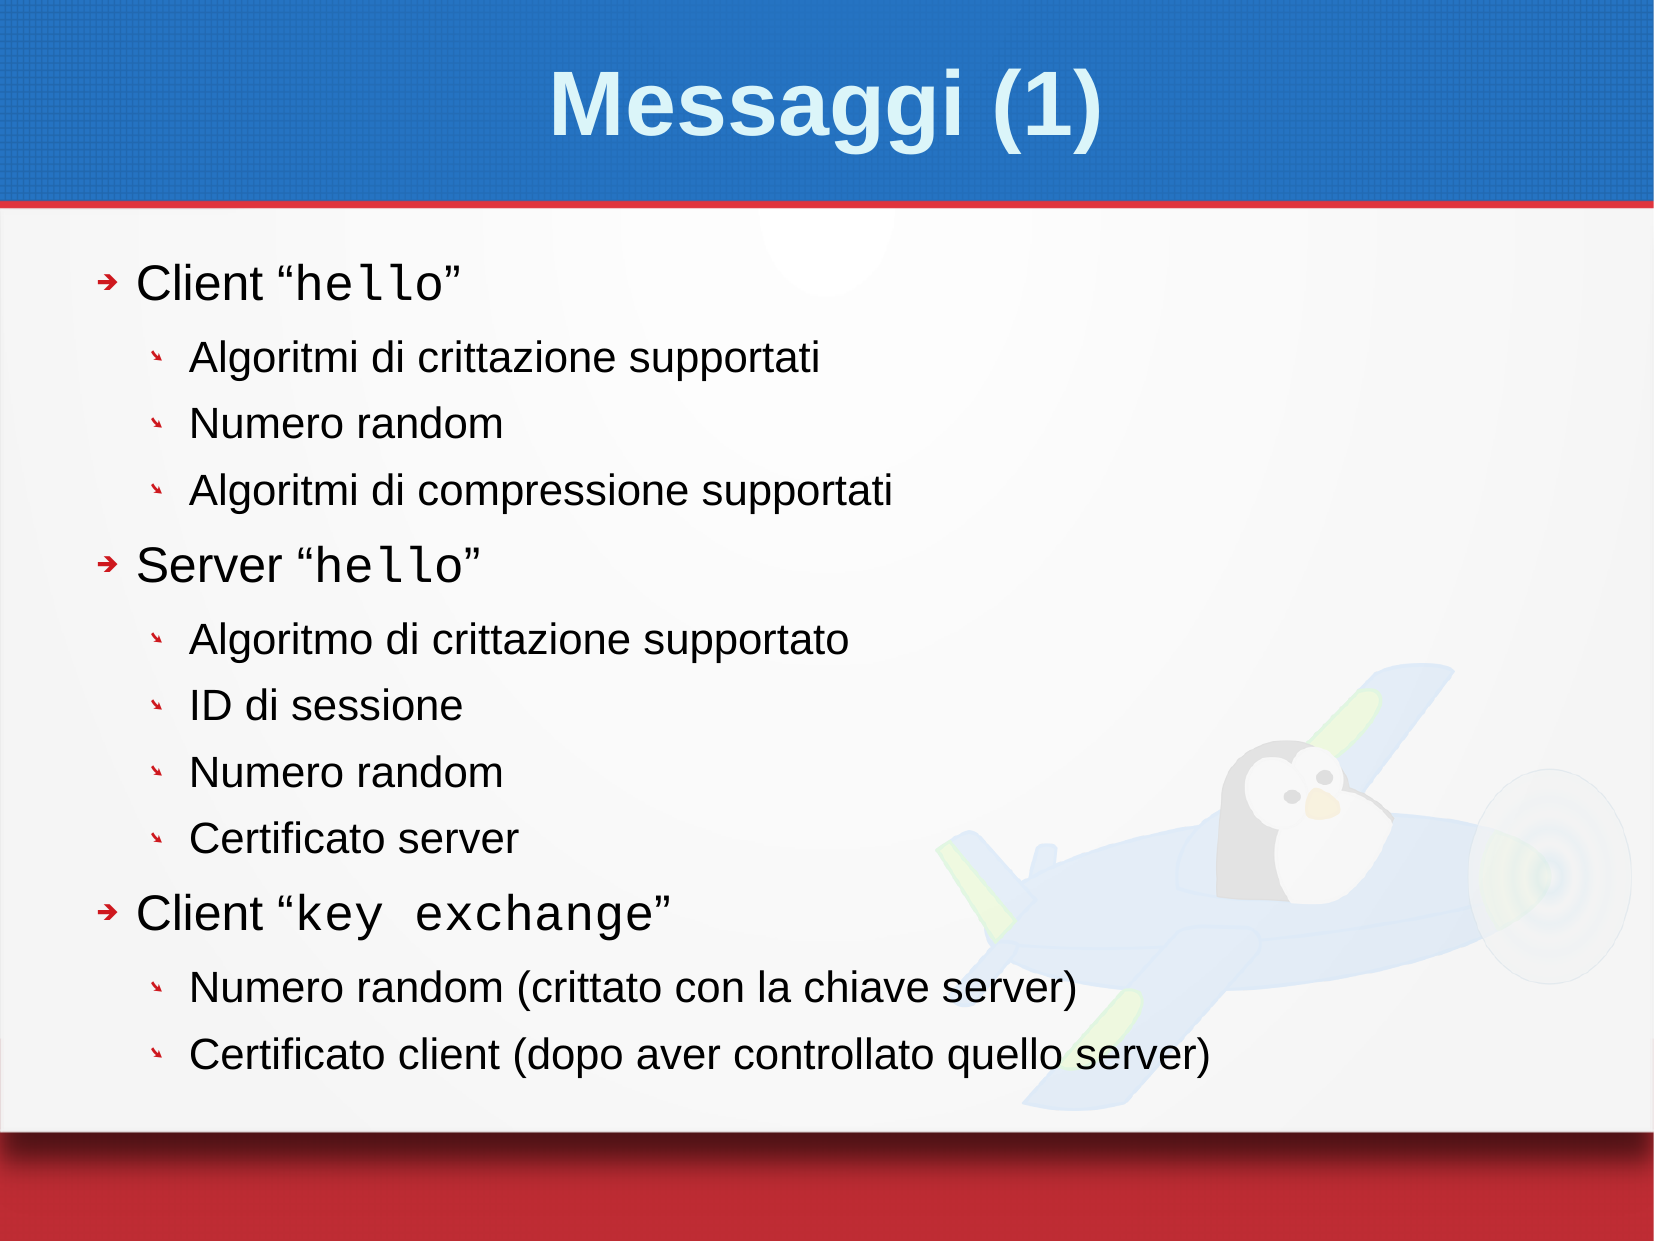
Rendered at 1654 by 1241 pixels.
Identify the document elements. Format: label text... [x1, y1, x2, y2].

picture [0, 0, 1654, 1241]
title Messaggi (1) [82, 20, 1571, 186]
list Client “hello” Algoritmi di crittazione supportati Numero random Algoritmi di compressione supportati Server “hello” Algoritmo di crittazione supportato ID di sessione Numero random Certificato server Client “key exchange” Numero random (crittato con la chiave server) Certificato client (dopo aver controllato quello server) [82, 255, 1571, 1081]
